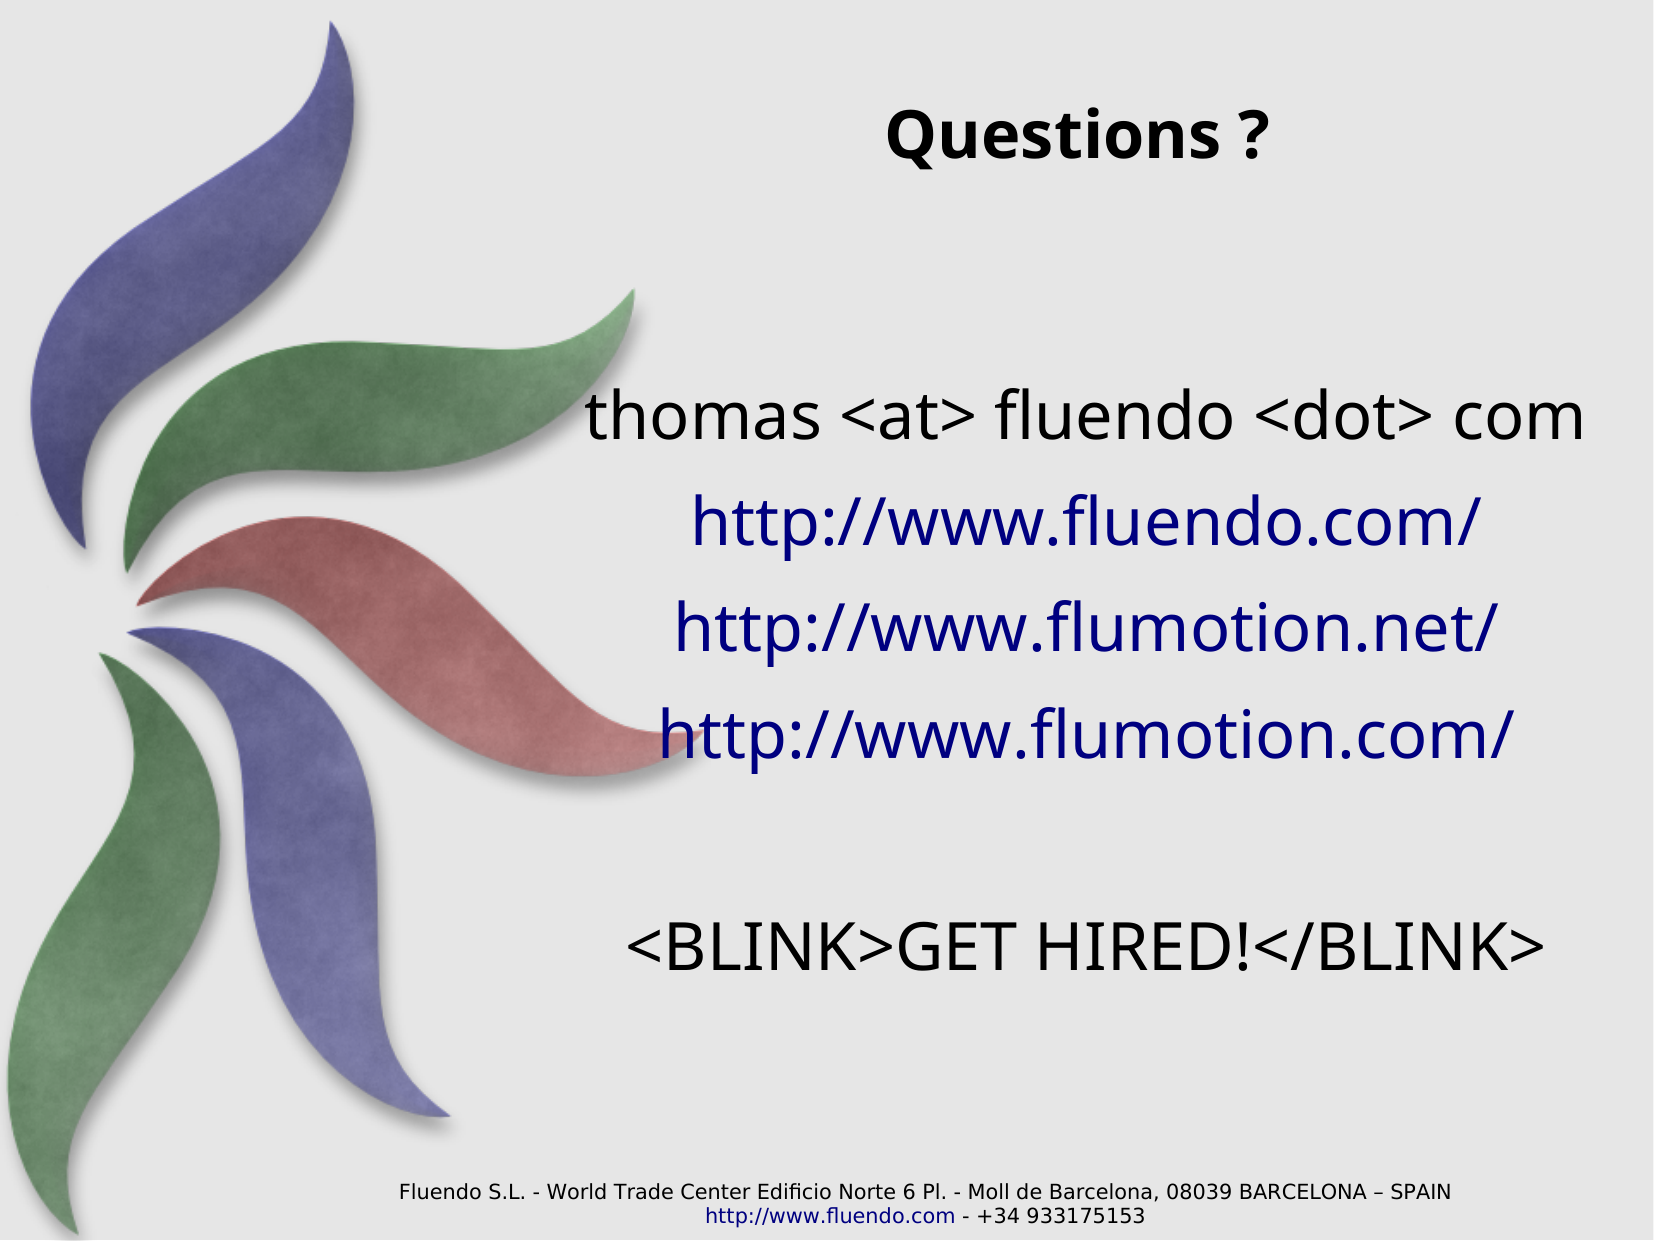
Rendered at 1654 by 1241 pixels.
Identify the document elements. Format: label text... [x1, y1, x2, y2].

picture [0, 0, 711, 1241]
title Questions ? [560, 58, 1595, 207]
list thomas <at> fluendo <dot> com http://www.fluendo.com/ http://www.flumotion.net/ http://www.flumotion.com/ <BLINK>GET HIRED!</BLINK> [560, 236, 1595, 1123]
